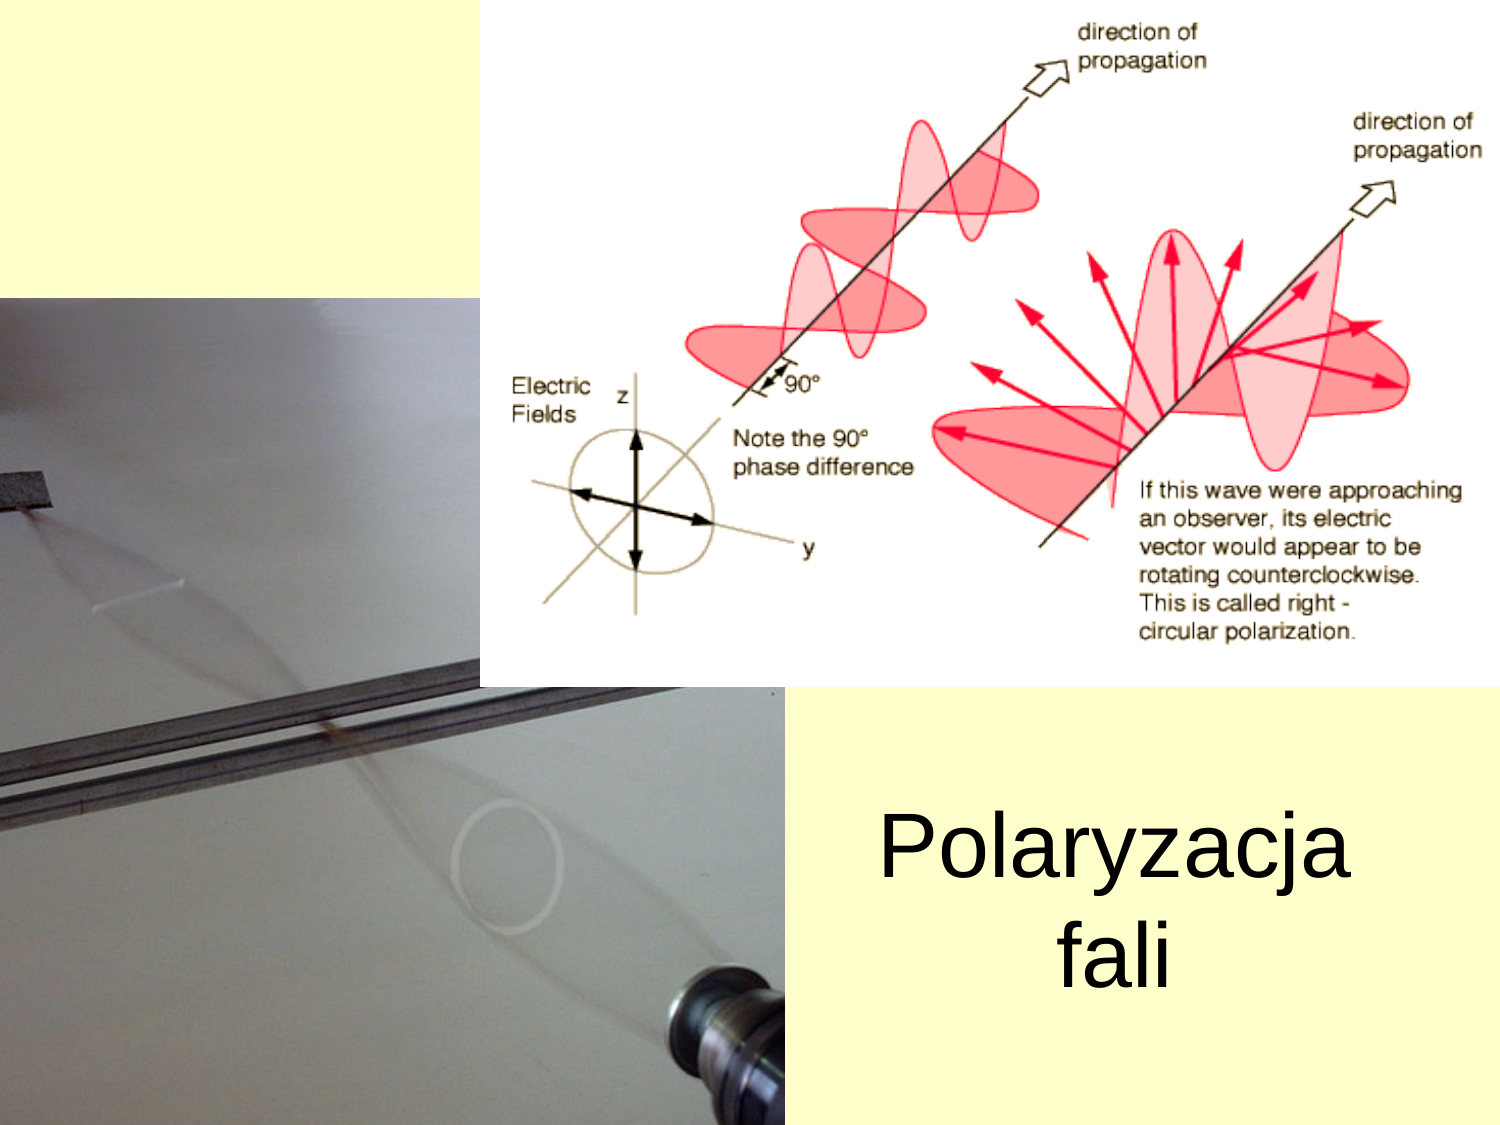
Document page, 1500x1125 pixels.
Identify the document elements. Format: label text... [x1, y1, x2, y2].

title Polaryzacja fali [852, 777, 1378, 1014]
text_box [480, 0, 1500, 687]
picture [0, 298, 785, 1125]
picture [495, 11, 1500, 657]
